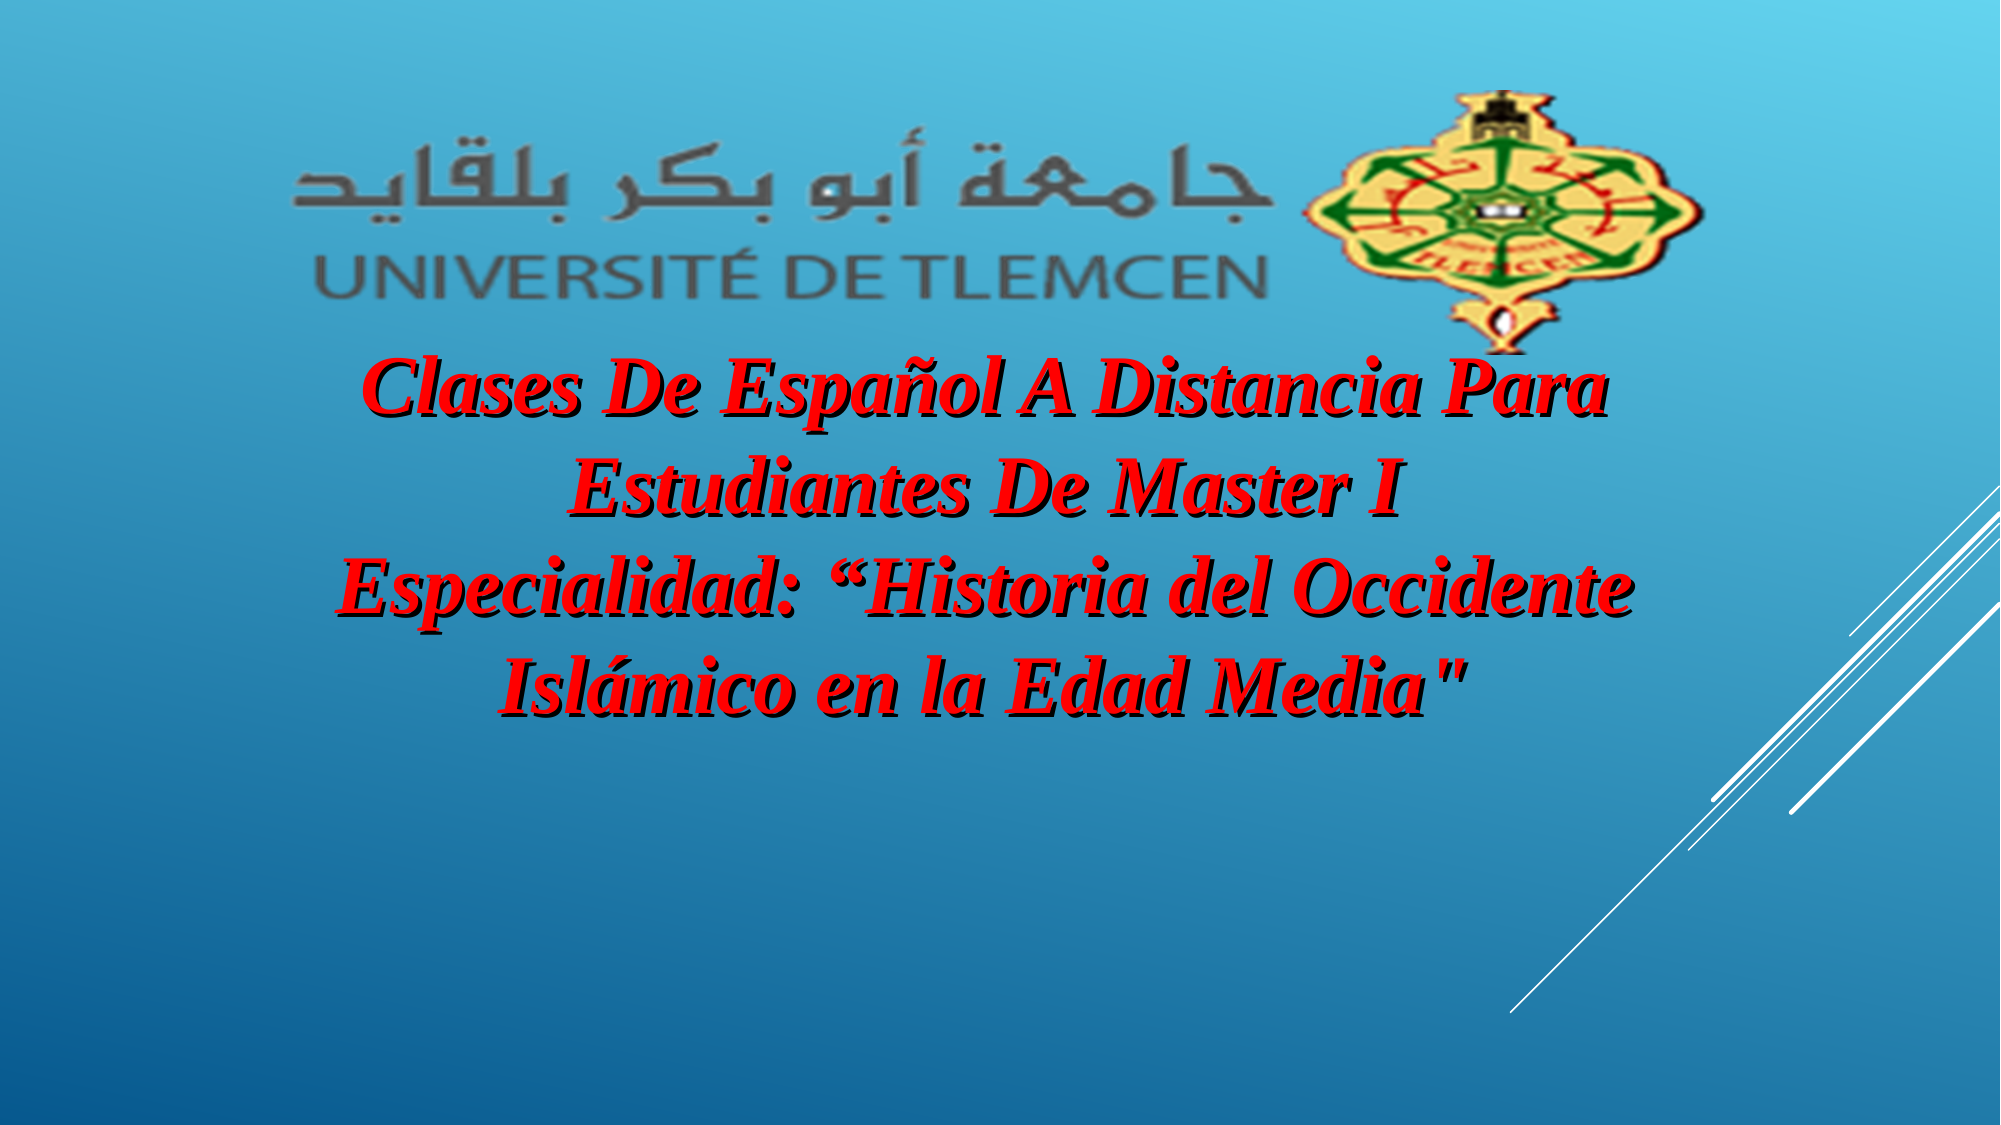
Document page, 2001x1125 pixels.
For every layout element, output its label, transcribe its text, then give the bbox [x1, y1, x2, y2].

title Clases De Español A Distancia Para Estudiantes De Master I Especialidad: “Historia del Occidente Islámico en la Edad Media" [164, 78, 1807, 883]
picture [256, 90, 1744, 355]
